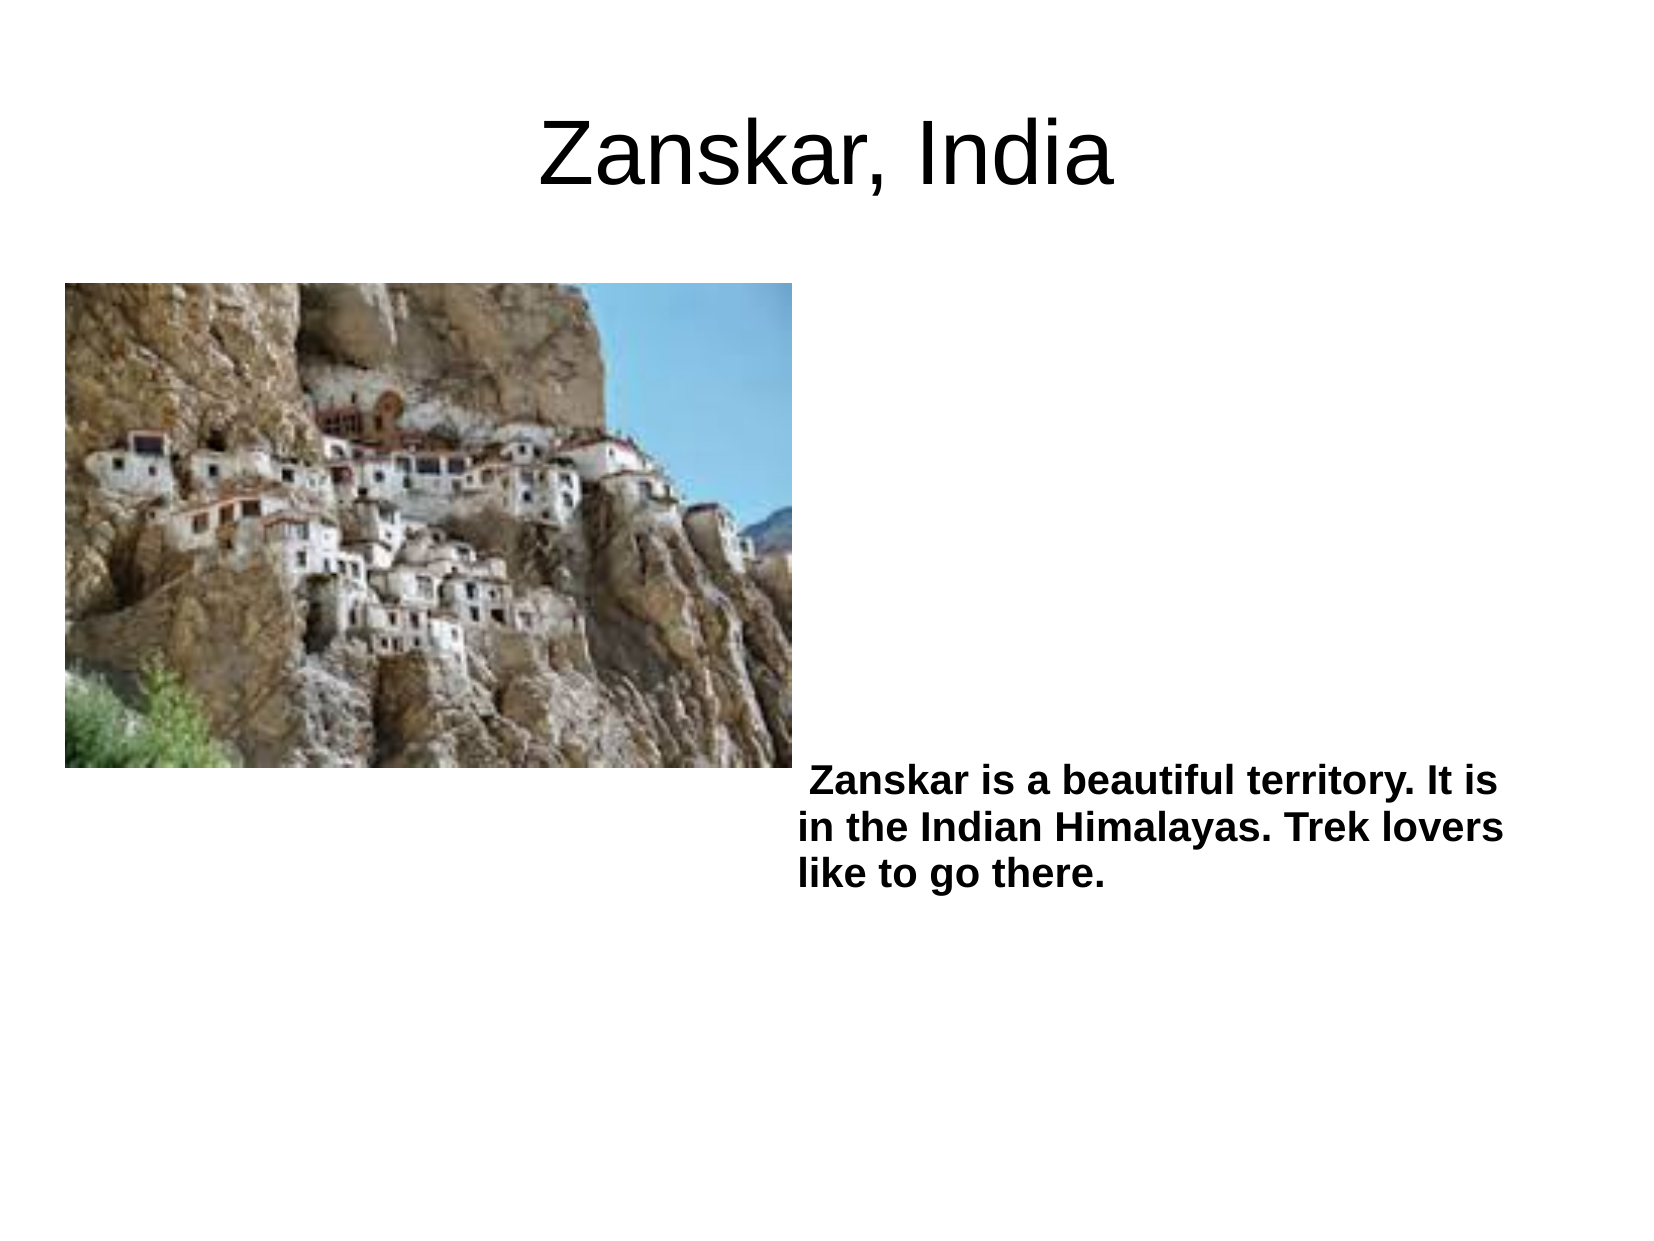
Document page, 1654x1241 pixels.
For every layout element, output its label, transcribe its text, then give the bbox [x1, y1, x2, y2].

list Zanskar is a beautiful territory. It is in the Indian Himalayas. Trek lovers like to go there. [797, 757, 1524, 1241]
picture [65, 283, 792, 768]
title Zanskar, India [82, 49, 1571, 257]
